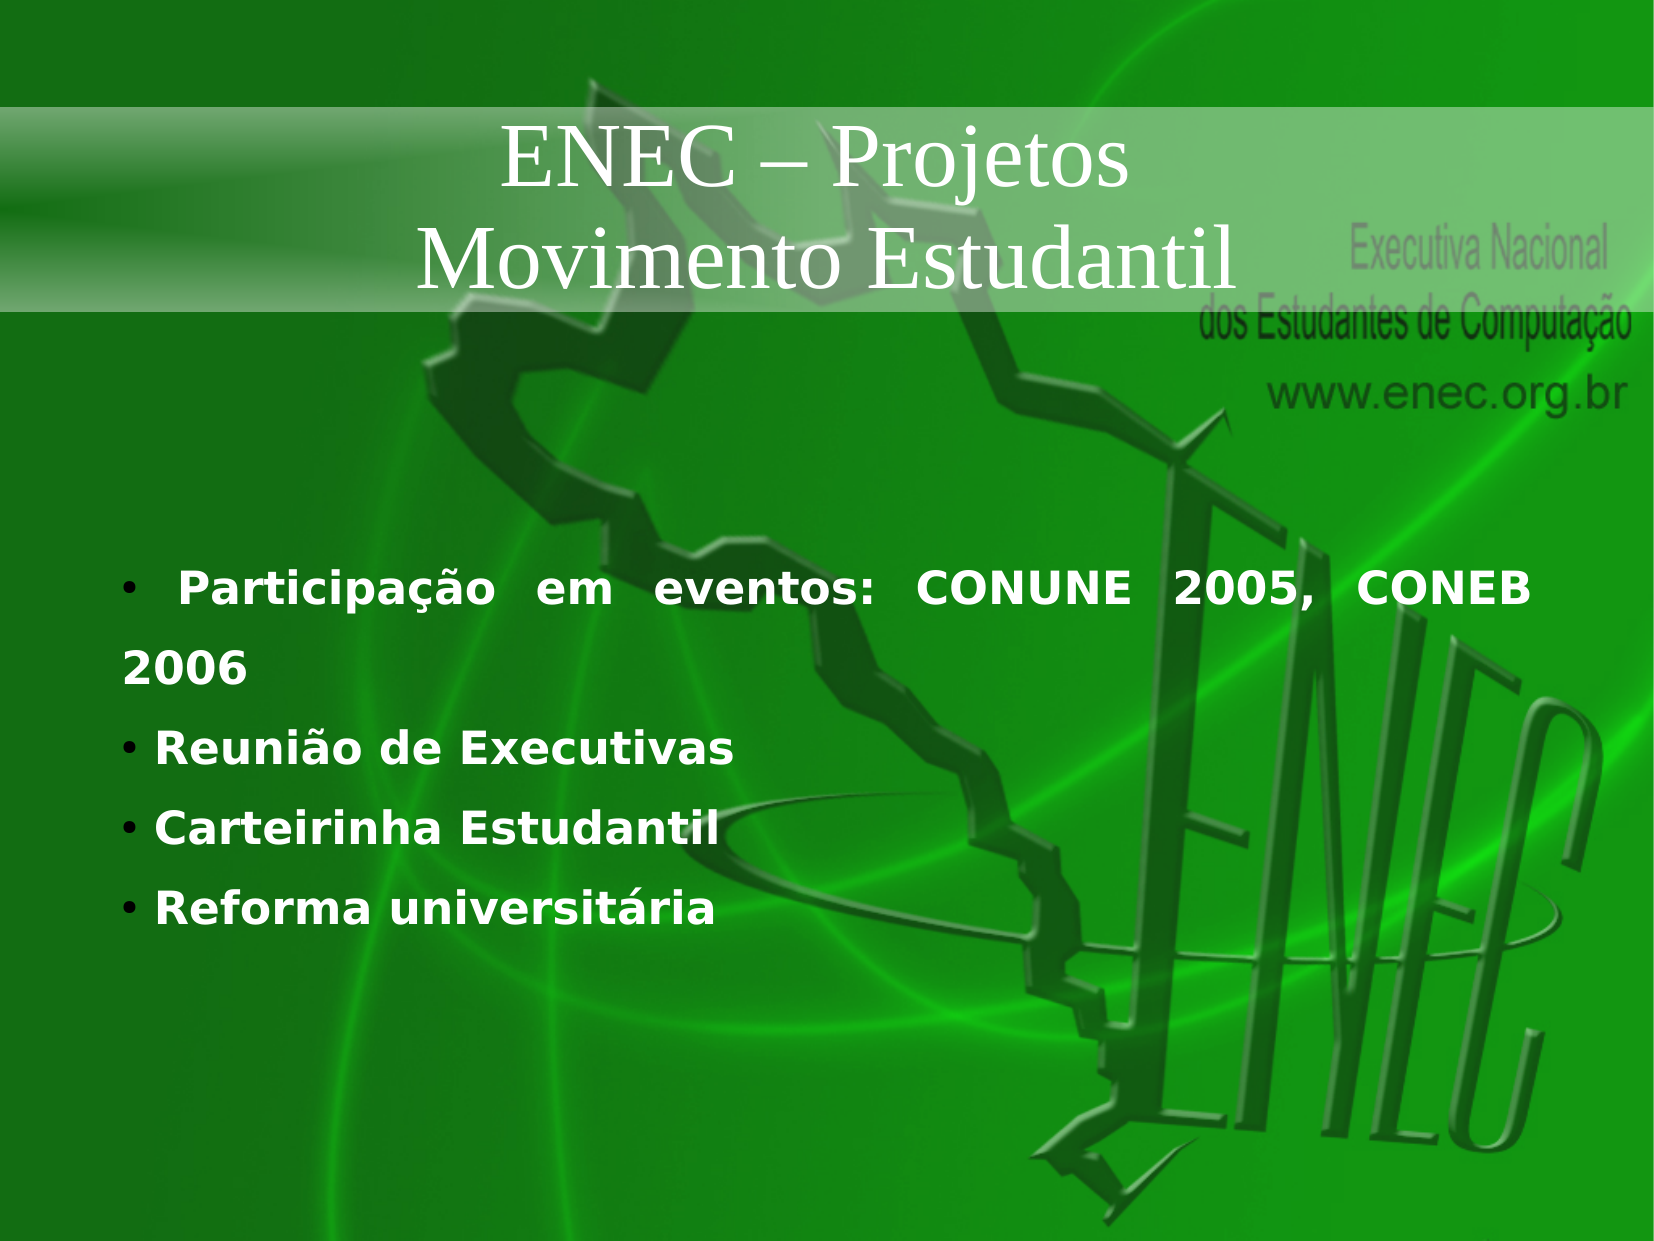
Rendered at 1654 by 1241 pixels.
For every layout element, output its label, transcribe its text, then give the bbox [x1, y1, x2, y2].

title ENEC – Projetos Movimento Estudantil [121, 95, 1534, 318]
subtitle Participação em eventos: CONUNE 2005, CONEB 2006 Reunião de Executivas Carteirinha Estudantil Reforma universitária [121, 344, 1534, 1127]
